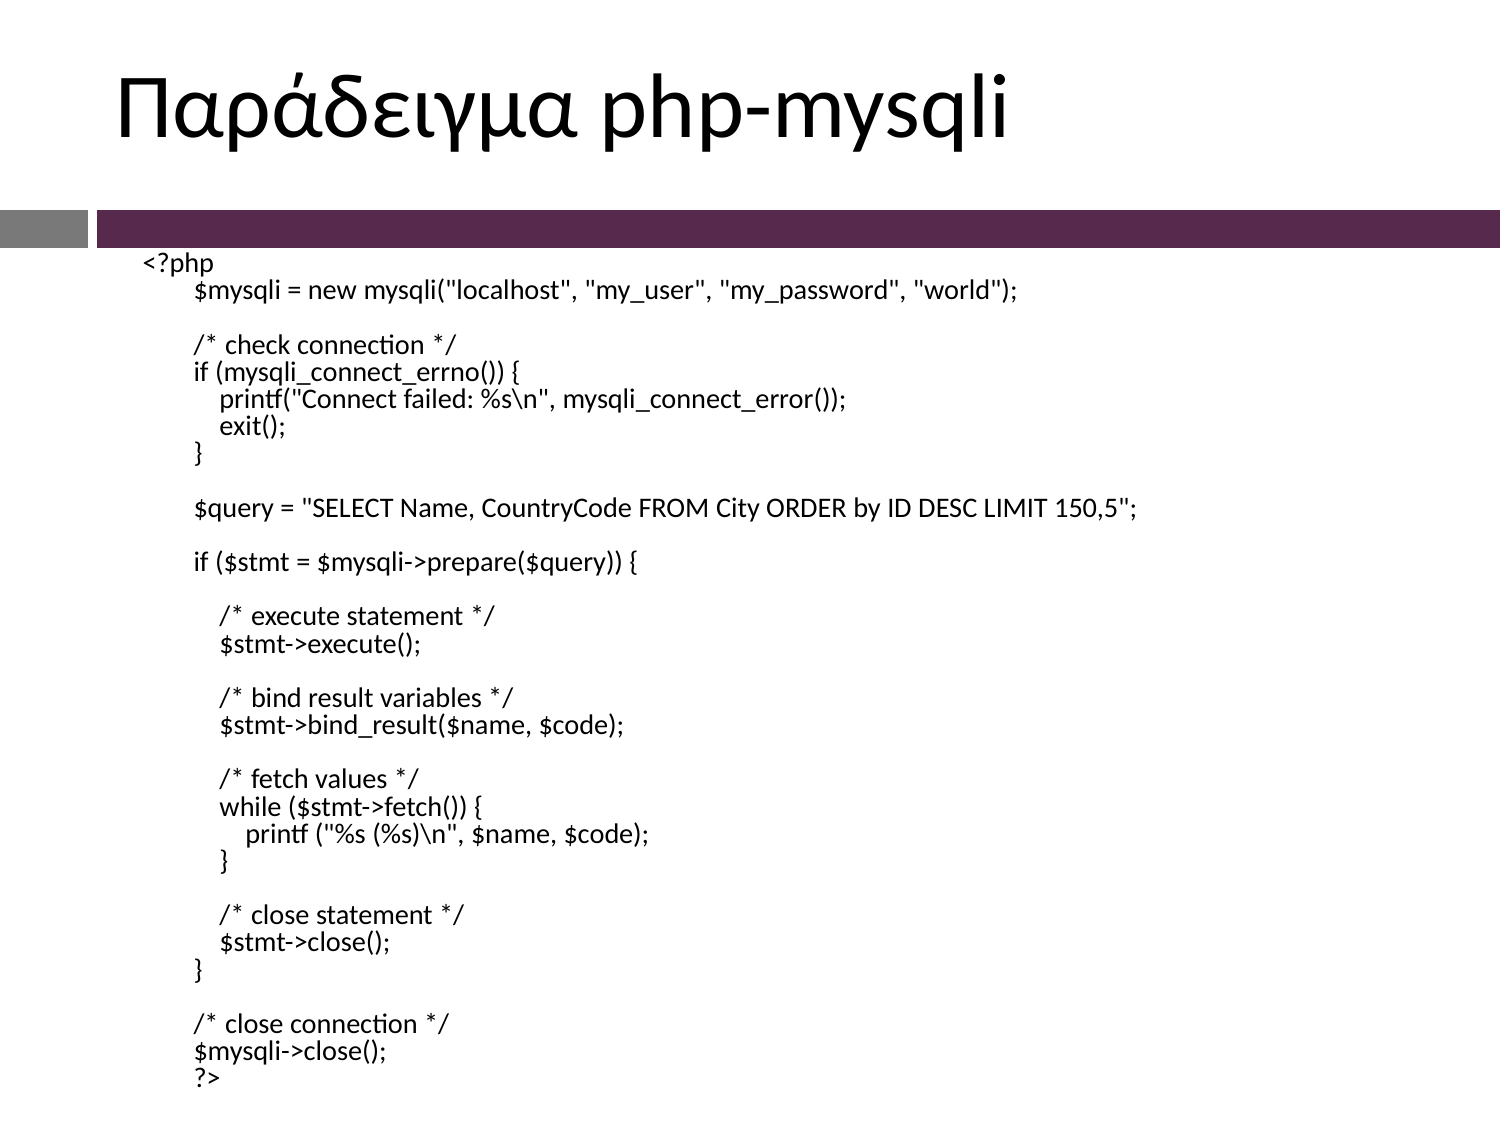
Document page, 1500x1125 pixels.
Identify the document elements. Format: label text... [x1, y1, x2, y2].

title Παράδειγμα php-mysqli [100, 19, 1438, 182]
list <?php $mysqli = new mysqli("localhost", "my_user", "my_password", "world"); /* check connection */ if (mysqli_connect_errno()) { printf("Connect failed: %s\n", mysqli_connect_error()); exit(); } $query = "SELECT Name, CountryCode FROM City ORDER by ID DESC LIMIT 150,5"; if ($stmt = $mysqli->prepare($query)) { /* execute statement */ $stmt->execute(); /* bind result variables */ $stmt->bind_result($name, $code); /* fetch values */ while ($stmt->fetch()) { printf ("%s (%s)\n", $name, $code); } /* close statement */ $stmt->close(); } /* close connection */ $mysqli->close(); ?> [76, 243, 1427, 1107]
